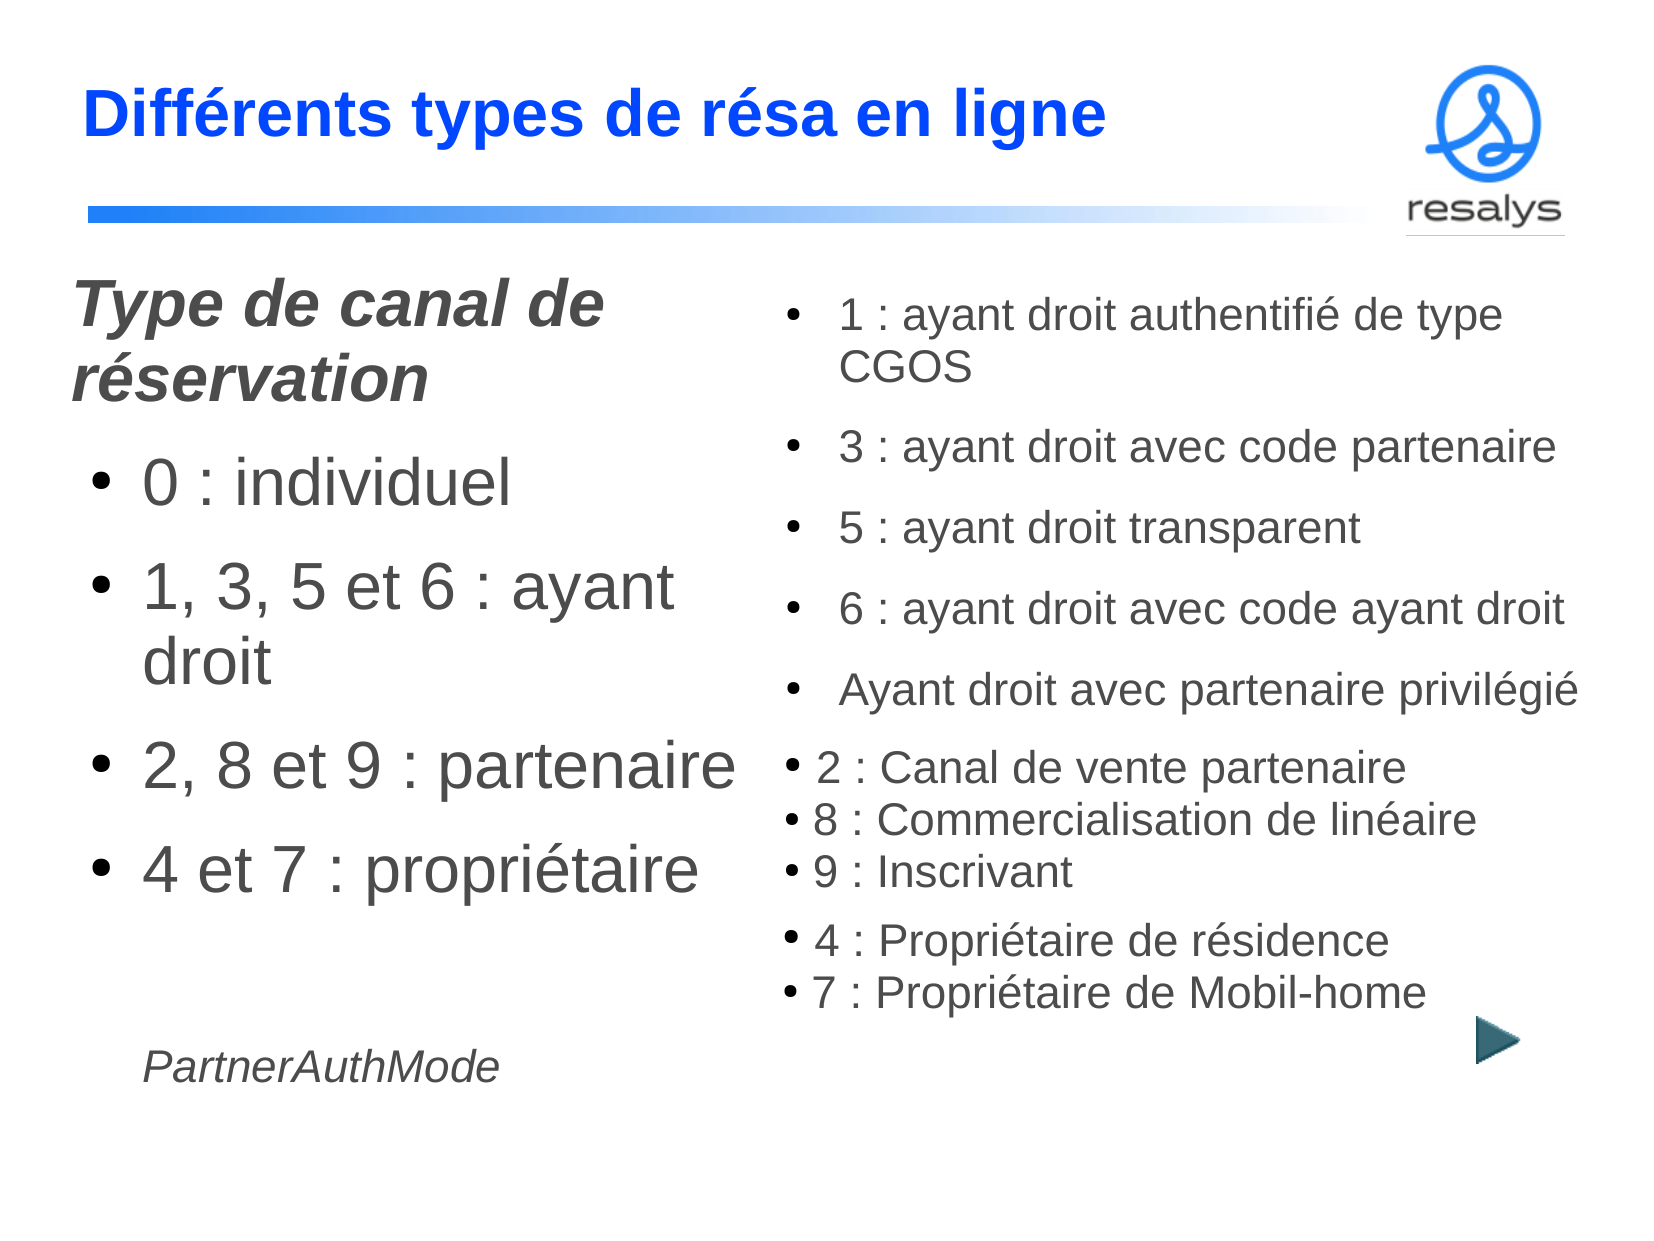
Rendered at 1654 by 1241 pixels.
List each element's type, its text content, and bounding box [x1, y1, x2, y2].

picture [88, 58, 1565, 237]
list 1 : ayant droit authentifié de type CGOS 3 : ayant droit avec code partenaire 5 : ayant droit transparent 6 : ayant droit avec code ayant droit Ayant droit avec partenaire privilégié [798, 289, 1595, 731]
picture [1476, 1026, 1524, 1064]
text_box 2 : Canal de vente partenaire 8 : Commercialisation de linéaire 9 : Inscrivant [769, 731, 1597, 904]
title Différents types de résa en ligne [82, 49, 1359, 178]
list Type de canal de réservation 0 : individuel 1, 3, 5 et 6 : ayant droit 2, 8 et 9 : partenaire 4 et 7 : propriétaire PartnerAuthMode [71, 265, 798, 1092]
text_box 4 : Propriétaire de résidence 7 : Propriétaire de Mobil-home [767, 903, 1565, 1026]
